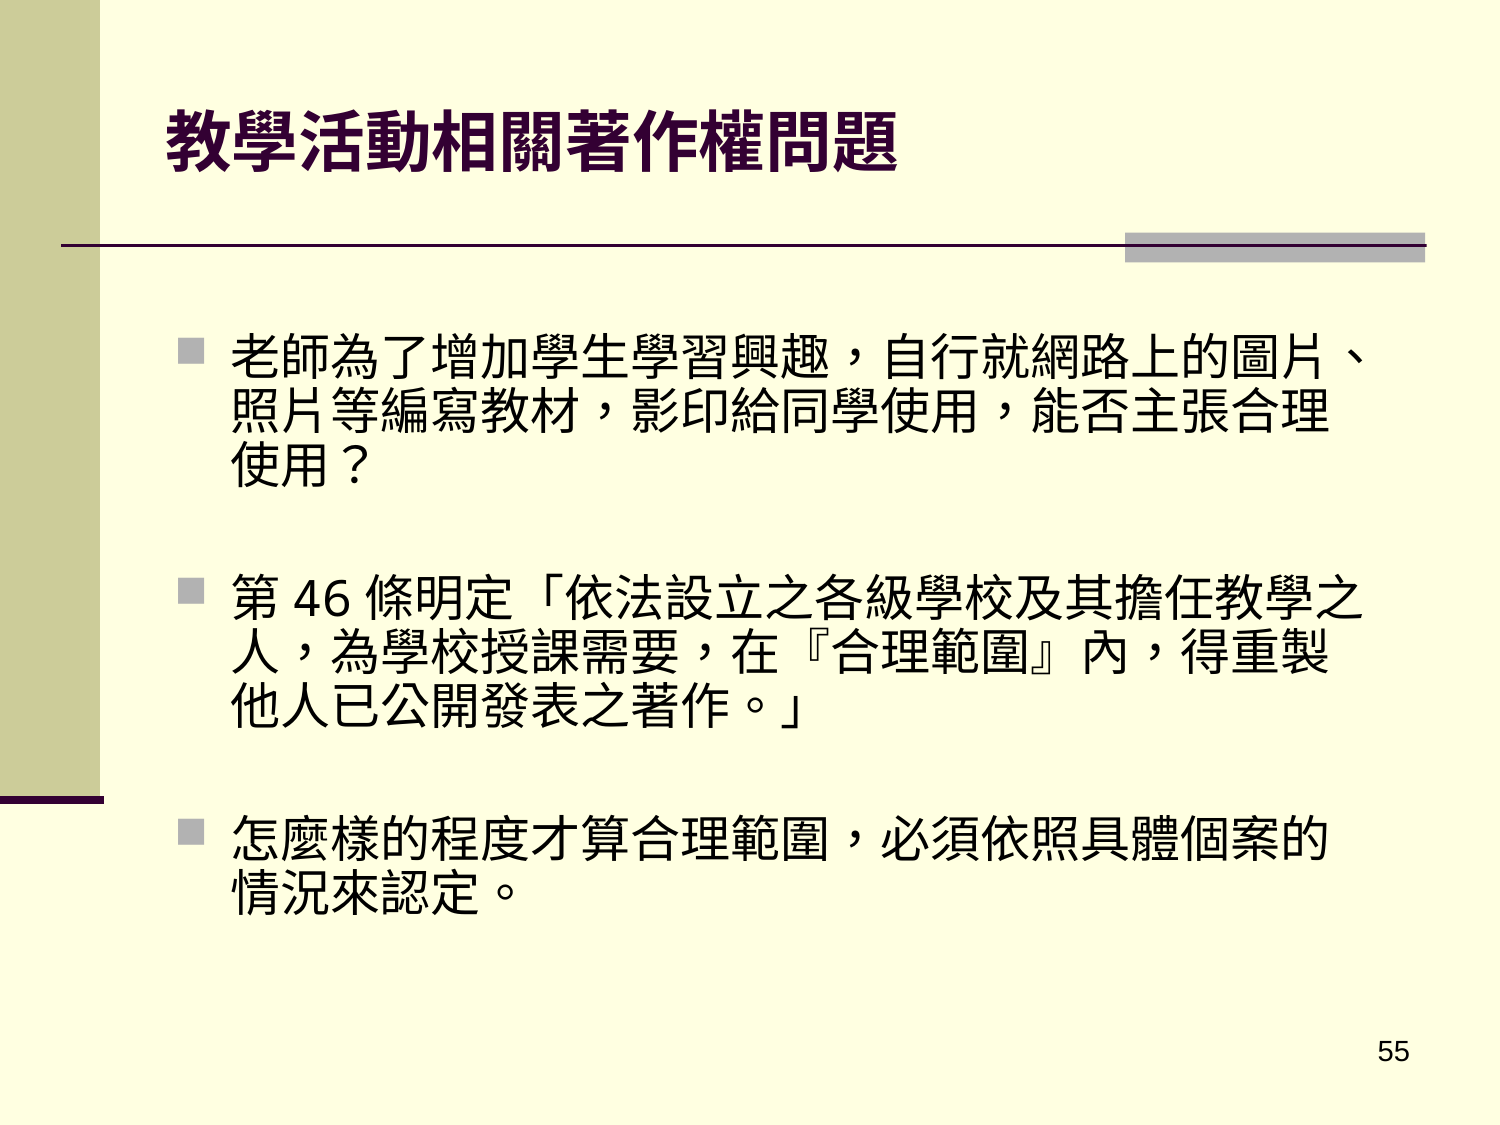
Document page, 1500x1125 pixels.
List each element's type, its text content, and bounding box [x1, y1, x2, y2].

list 老師為了增加學生學習興趣，自行就網路上的圖片、照片等編寫教材，影印給同學使用，能否主張合理使用？ 第46條明定「依法設立之各級學校及其擔任教學之人，為學校授課需要，在『合理範圍』內，得重製他人已公開發表之著作。」 怎麼樣的程度才算合理範圍，必須依照具體個案的情況來認定。 [159, 324, 1388, 1071]
title 教學活動相關著作權問題 [150, 45, 1426, 234]
text_box <編號> [1074, 1024, 1426, 1103]
